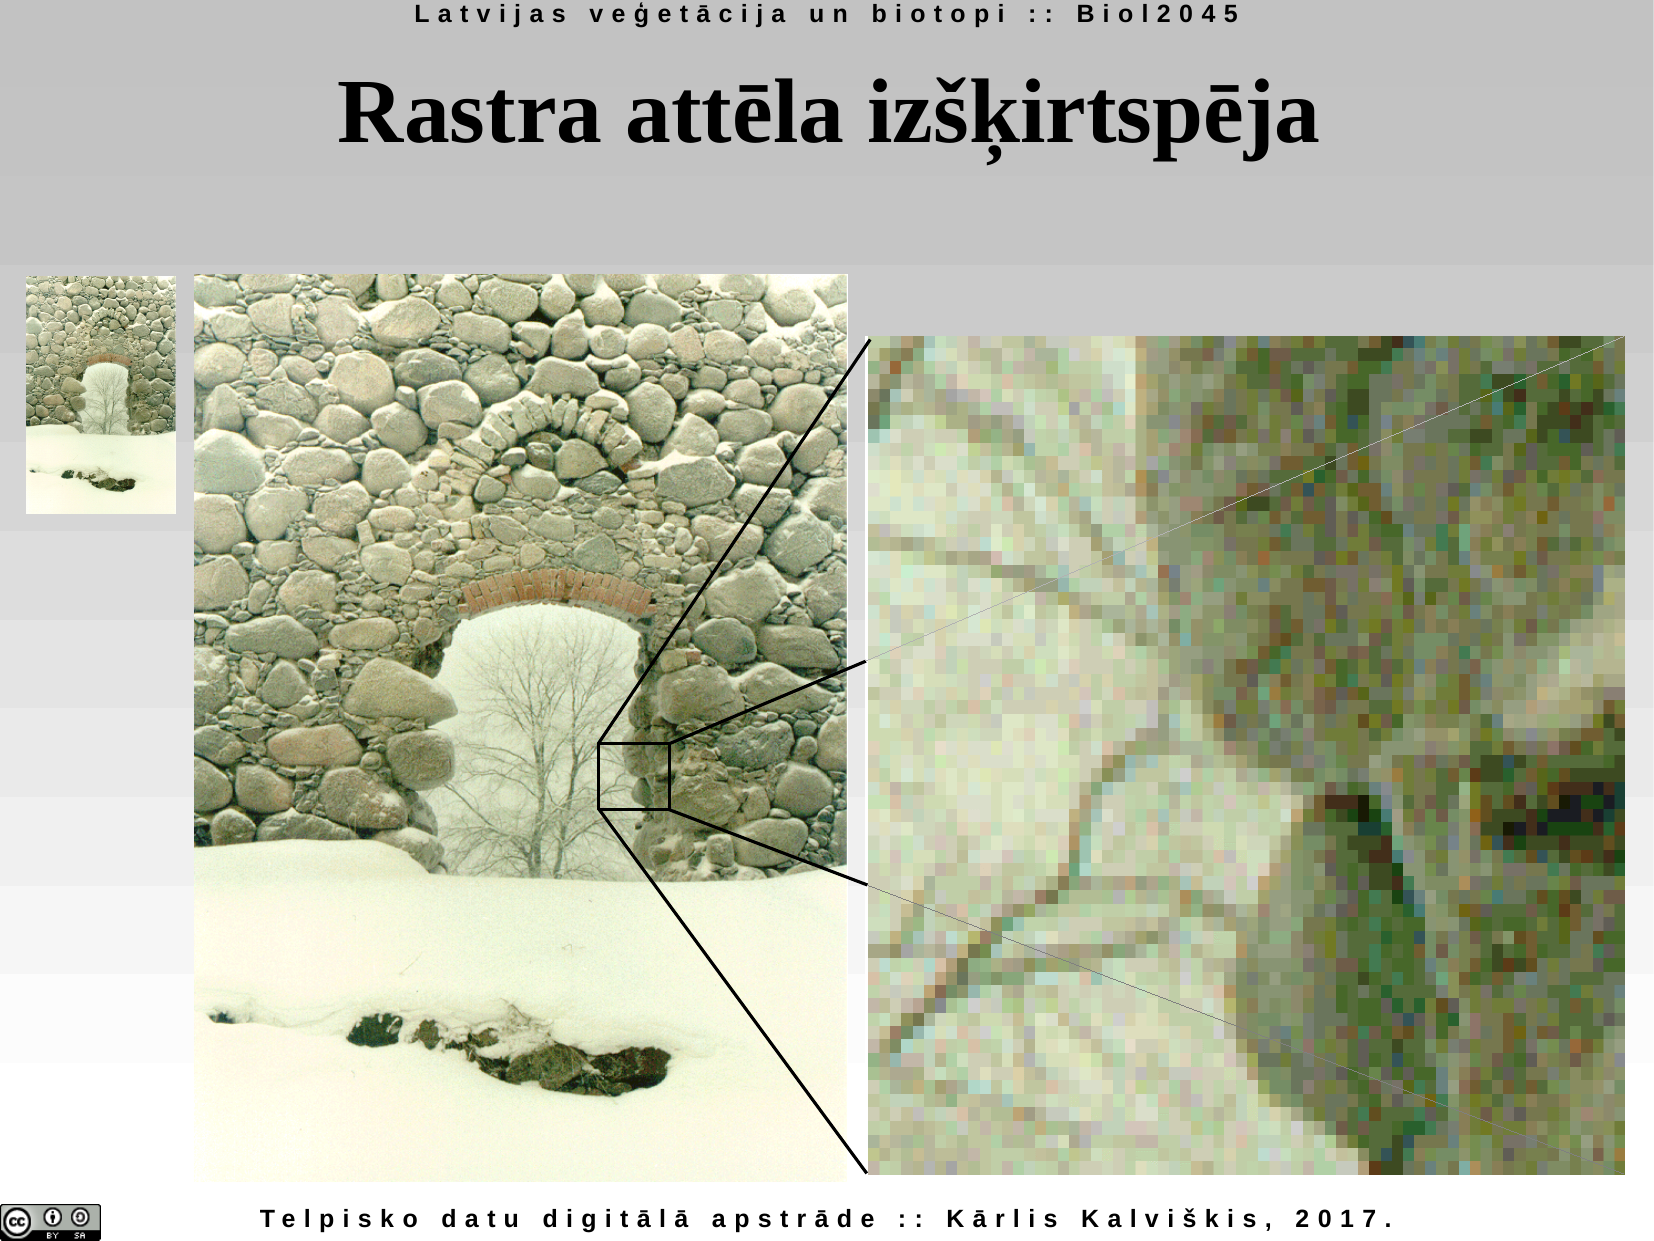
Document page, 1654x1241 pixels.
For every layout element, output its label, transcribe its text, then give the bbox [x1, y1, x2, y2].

title Rastra attēla izšķirtspēja [34, 61, 1626, 296]
picture [0, 0, 1654, 1241]
